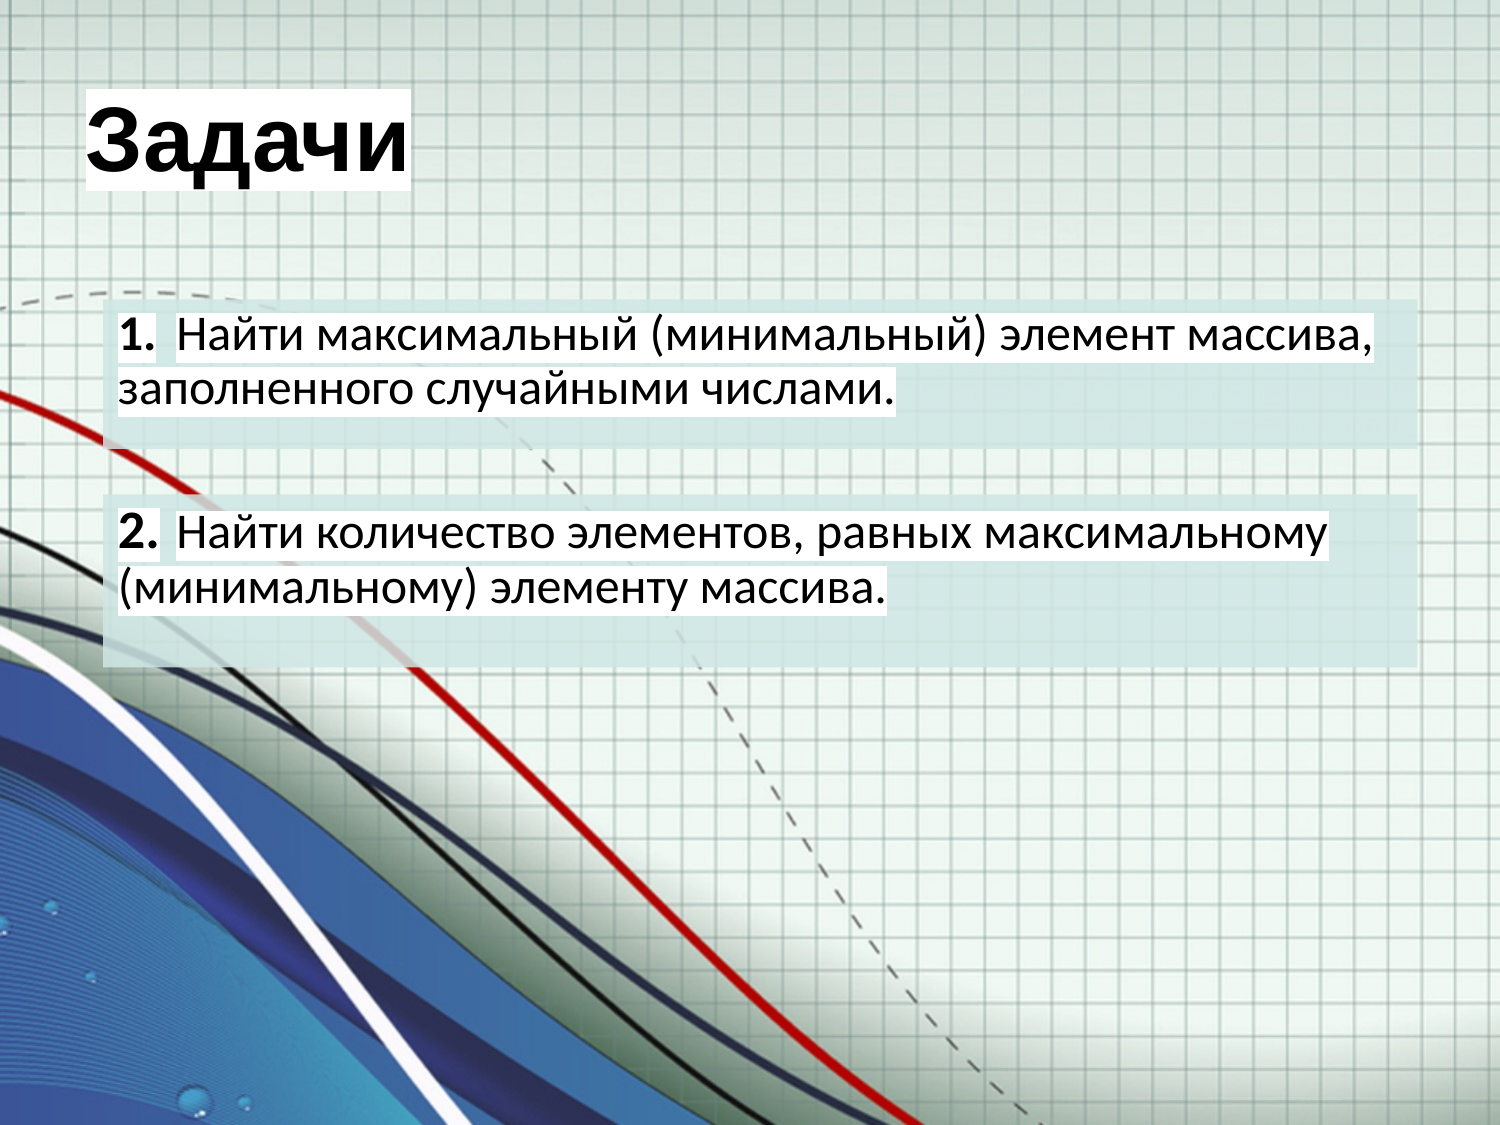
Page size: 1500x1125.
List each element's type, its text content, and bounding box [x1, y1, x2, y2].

list 1. Найти максимальный (минимальный) элемент массива, заполненного случайными числами. [103, 299, 1418, 449]
title Задачи [70, 59, 1397, 225]
picture [0, 0, 1500, 1125]
list 2. Найти количество элементов, равных максимальному (минимальному) элементу массива. [103, 494, 1418, 668]
